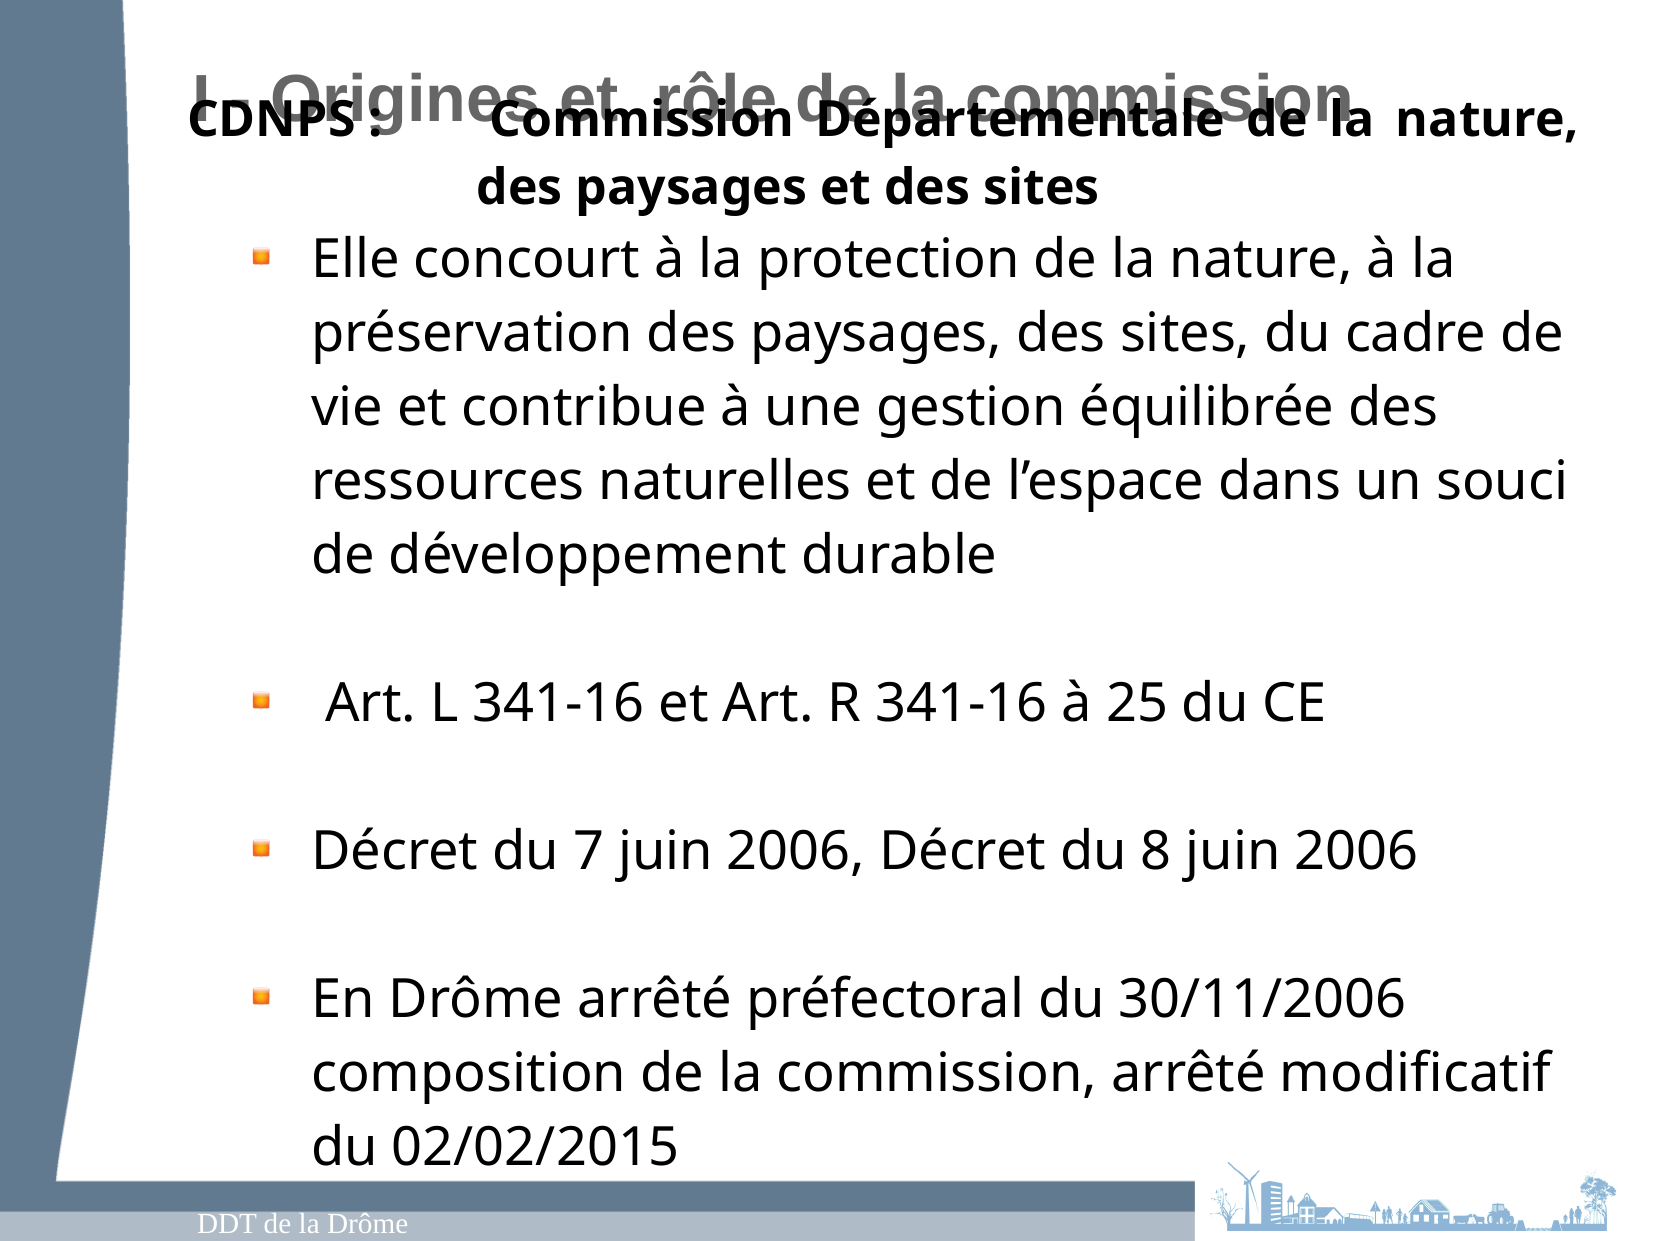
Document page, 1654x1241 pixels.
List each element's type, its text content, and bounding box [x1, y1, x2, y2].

title I - Origines et rôle de la commission [169, 0, 1642, 158]
text_box CDNPS : Commission Départementale de la nature, des paysages et des sites Elle concourt à la protection de la nature, à la préservation des paysages, des sites, du cadre de vie et contribue à une gestion équilibrée des ressources naturelles et de l’espace dans un souci de développement durable Art. L 341-16 et Art. R 341-16 à 25 du CE Décret du 7 juin 2006, Décret du 8 juin 2006 En Drôme arrêté préfectoral du 30/11/2006 composition de la commission, arrêté modificatif du 02/02/2015 [166, 118, 1595, 1146]
